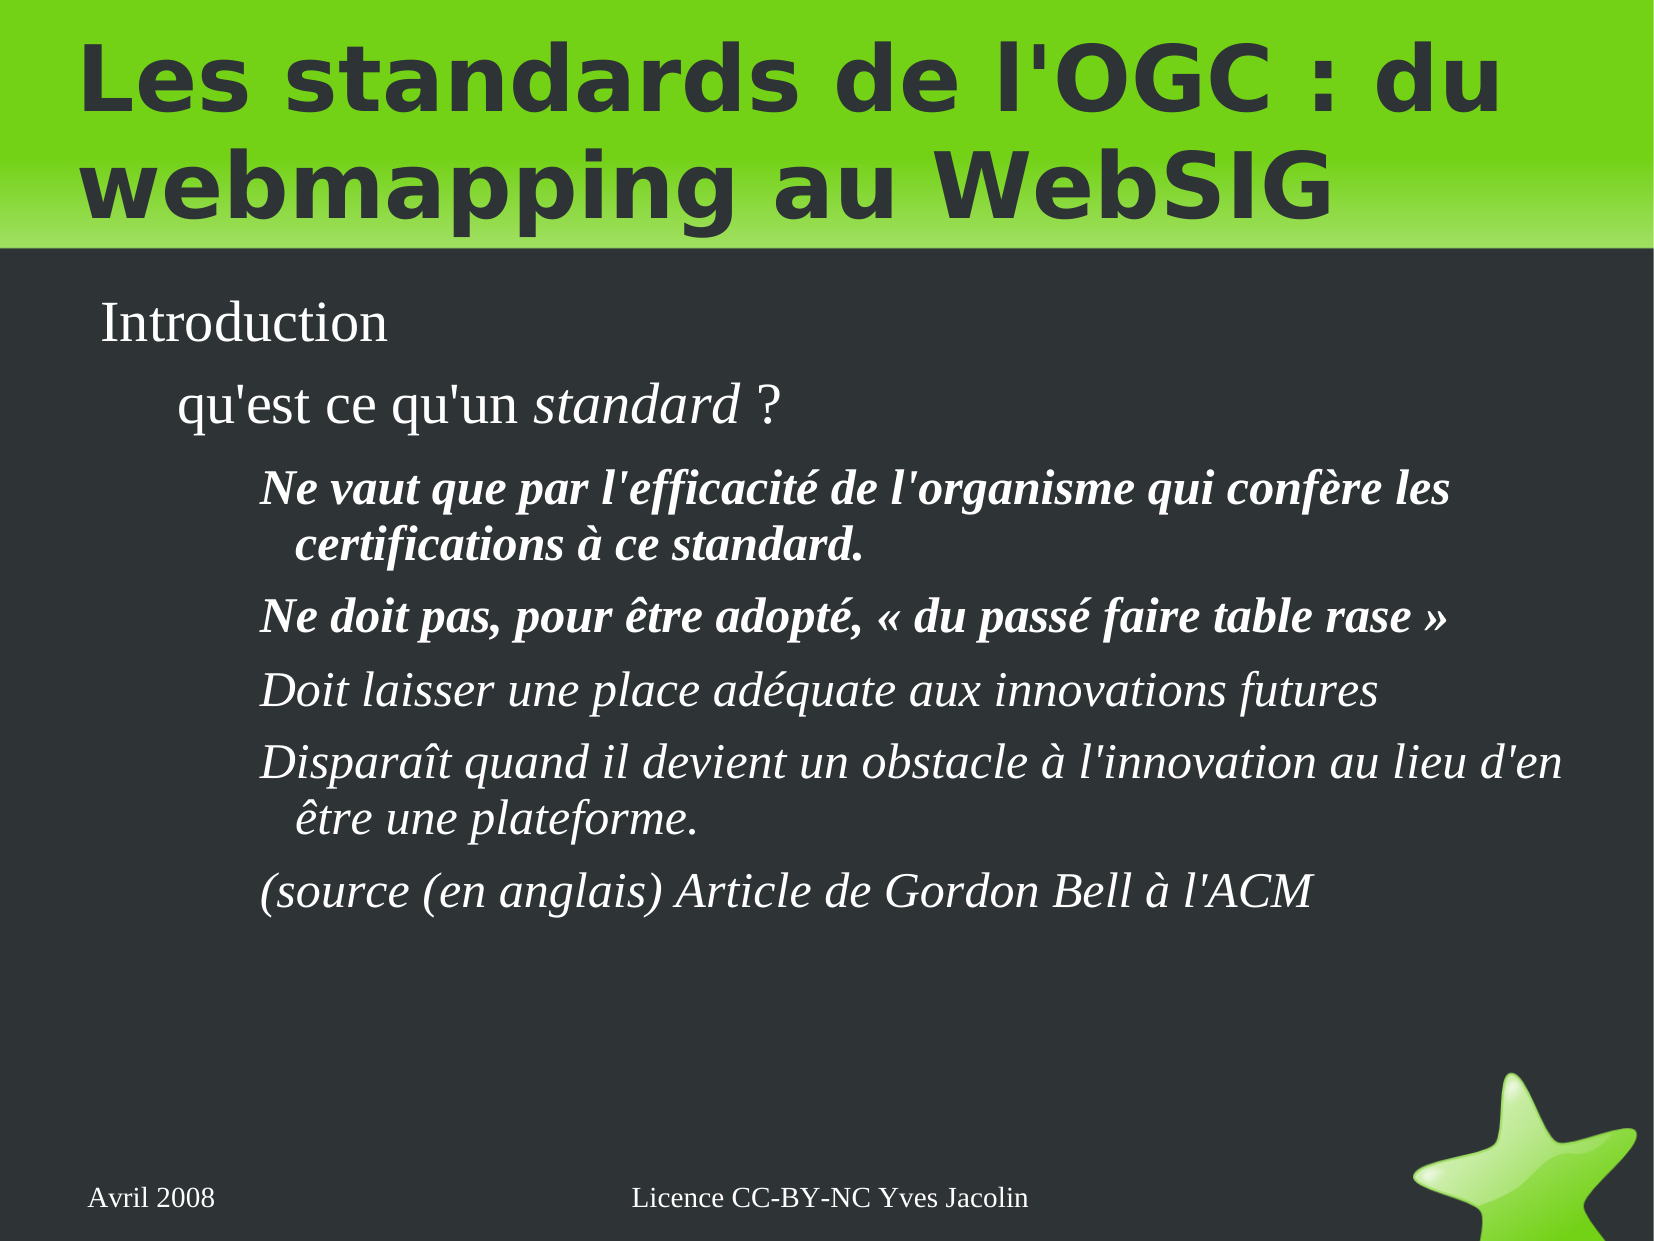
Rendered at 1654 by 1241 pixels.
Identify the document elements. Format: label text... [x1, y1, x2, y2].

list Introduction qu'est ce qu'un standard ? Ne vaut que par l'efficacité de l'organisme qui confère les certifications à ce standard. Ne doit pas, pour être adopté, « du passé faire table rase » Doit laisser une place adéquate aux innovations futures Disparaît quand il devient un obstacle à l'innovation au lieu d'en être une plateforme. (source (en anglais) Article de Gordon Bell à l'ACM [82, 289, 1595, 1094]
title Les standards de l'OGC : du webmapping au WebSIG [76, 25, 1565, 240]
picture [0, 0, 1654, 1241]
